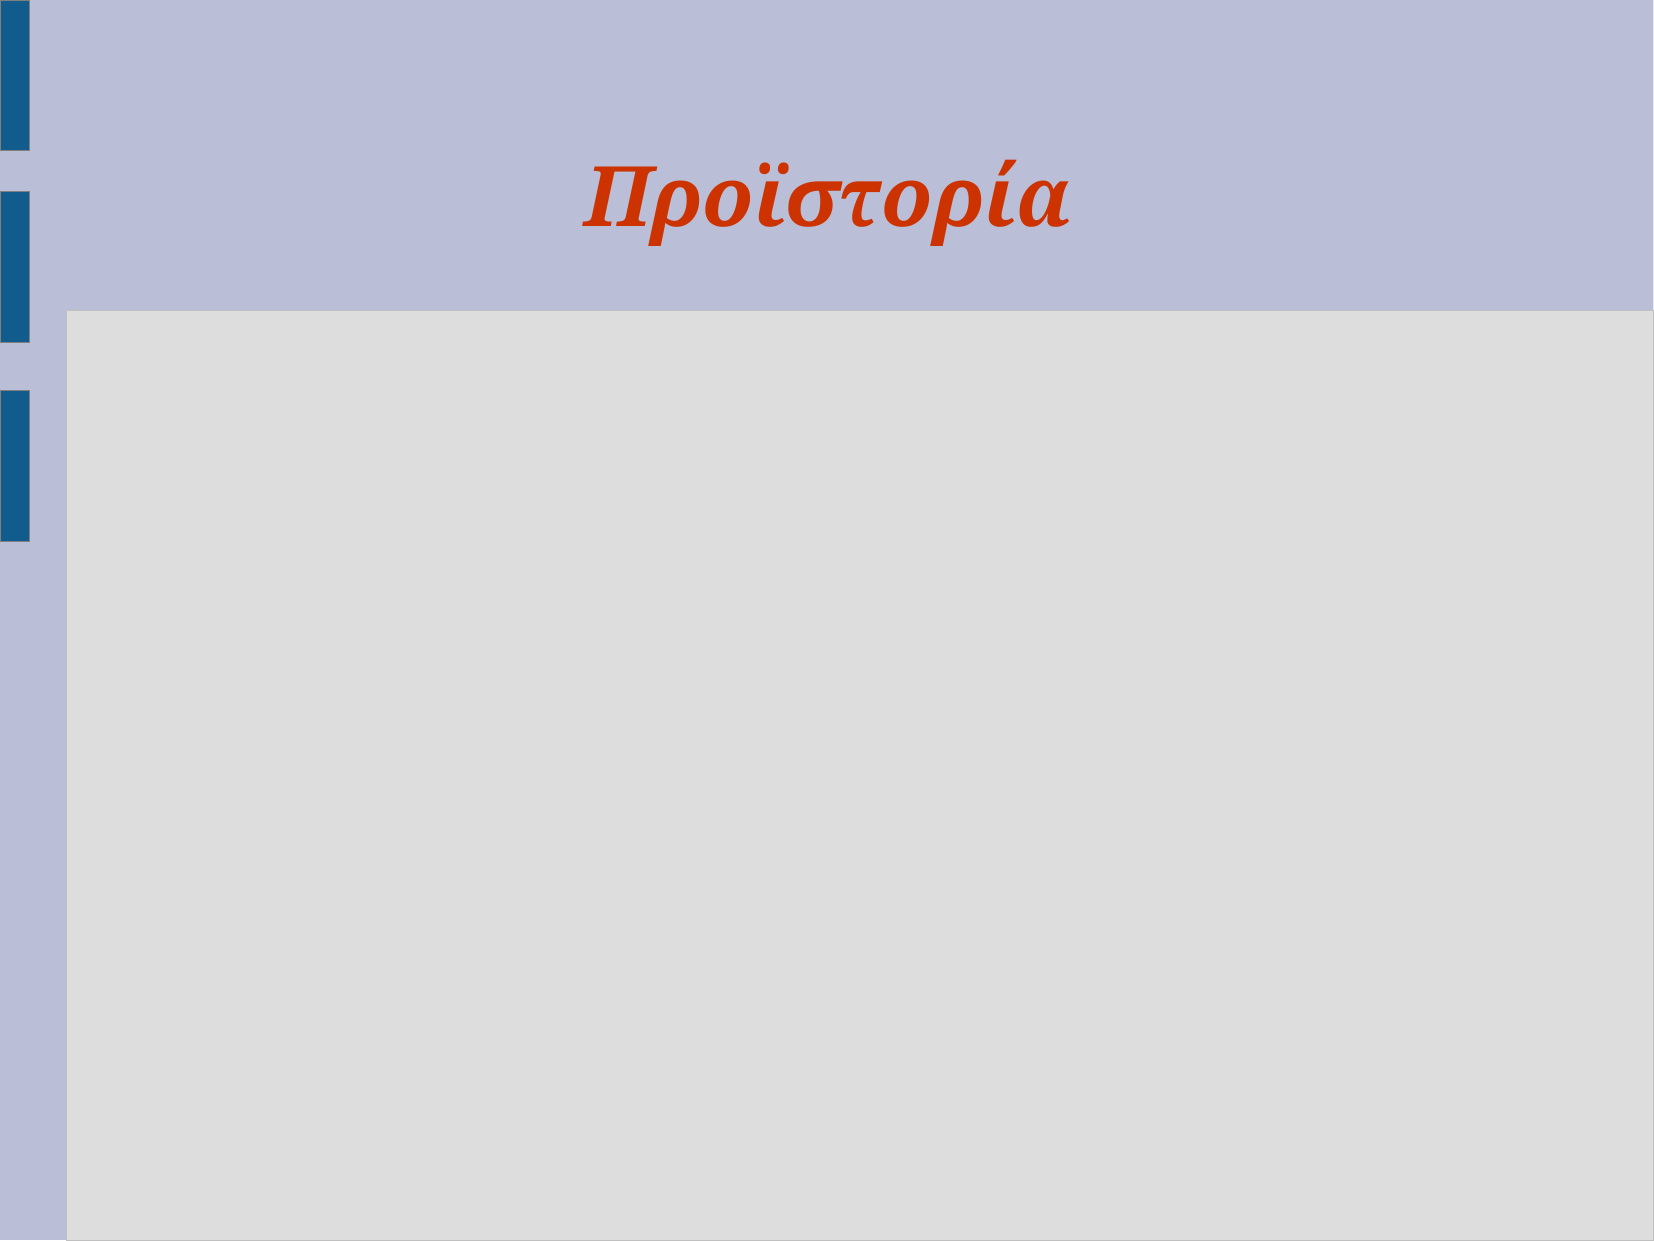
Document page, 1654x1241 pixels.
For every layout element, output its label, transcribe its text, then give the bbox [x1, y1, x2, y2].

title Προϊστορία [121, 91, 1534, 299]
